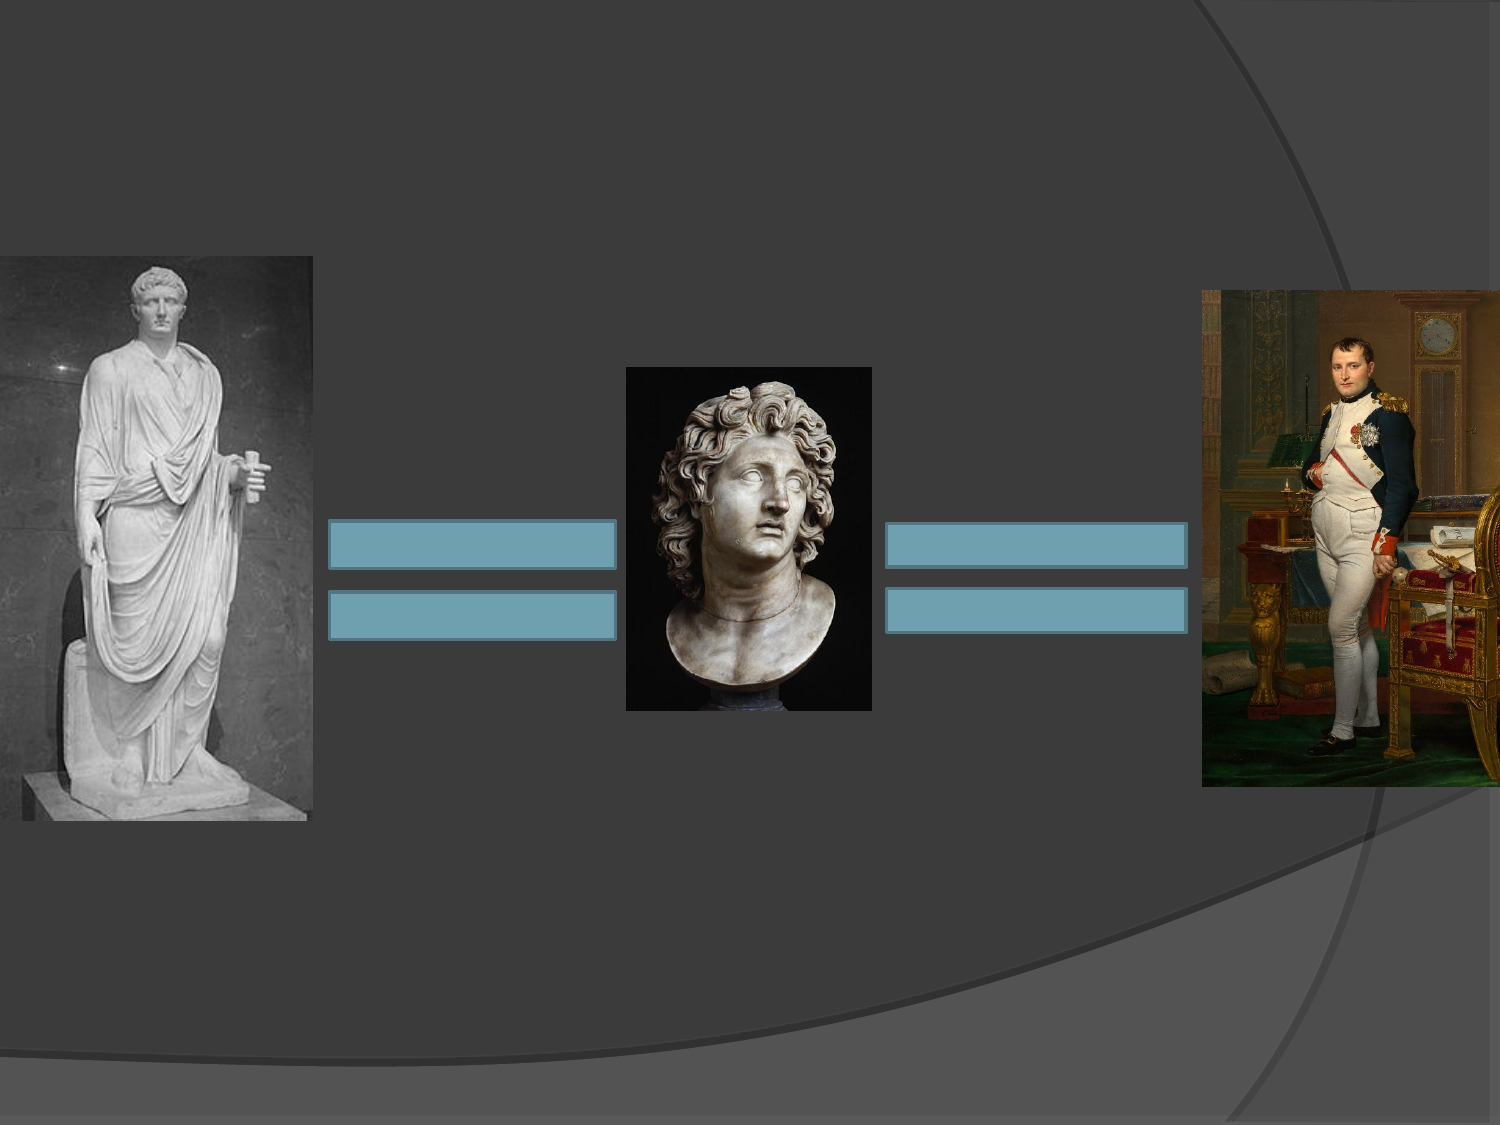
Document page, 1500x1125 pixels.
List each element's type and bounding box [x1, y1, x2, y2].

picture [1202, 290, 1500, 787]
text_box [886, 588, 1187, 633]
text_box [329, 521, 616, 569]
text_box [329, 591, 616, 640]
text_box [886, 523, 1187, 568]
picture [0, 256, 313, 821]
picture [626, 367, 872, 711]
